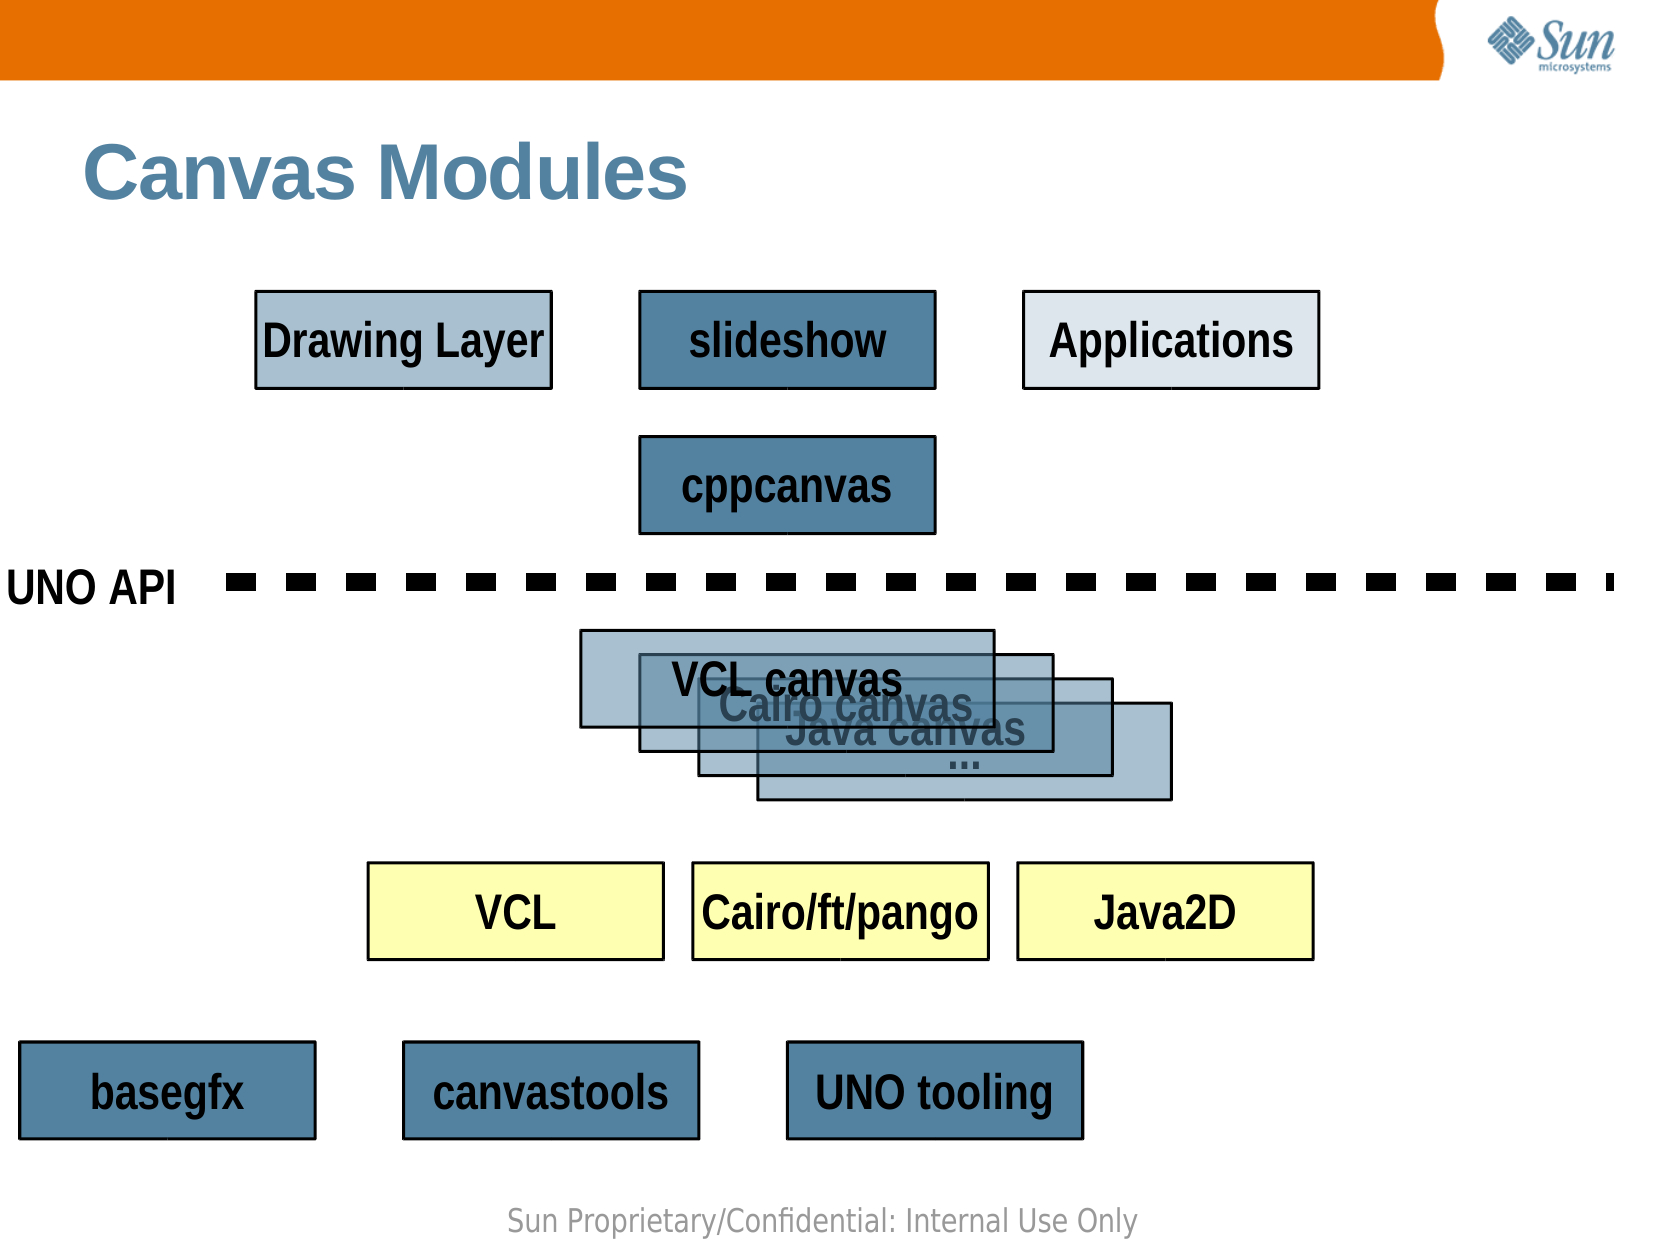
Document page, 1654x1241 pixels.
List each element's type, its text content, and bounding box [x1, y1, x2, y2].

picture [0, 0, 1654, 83]
picture [6, 289, 1634, 1143]
title Canvas Modules [82, 135, 1585, 251]
